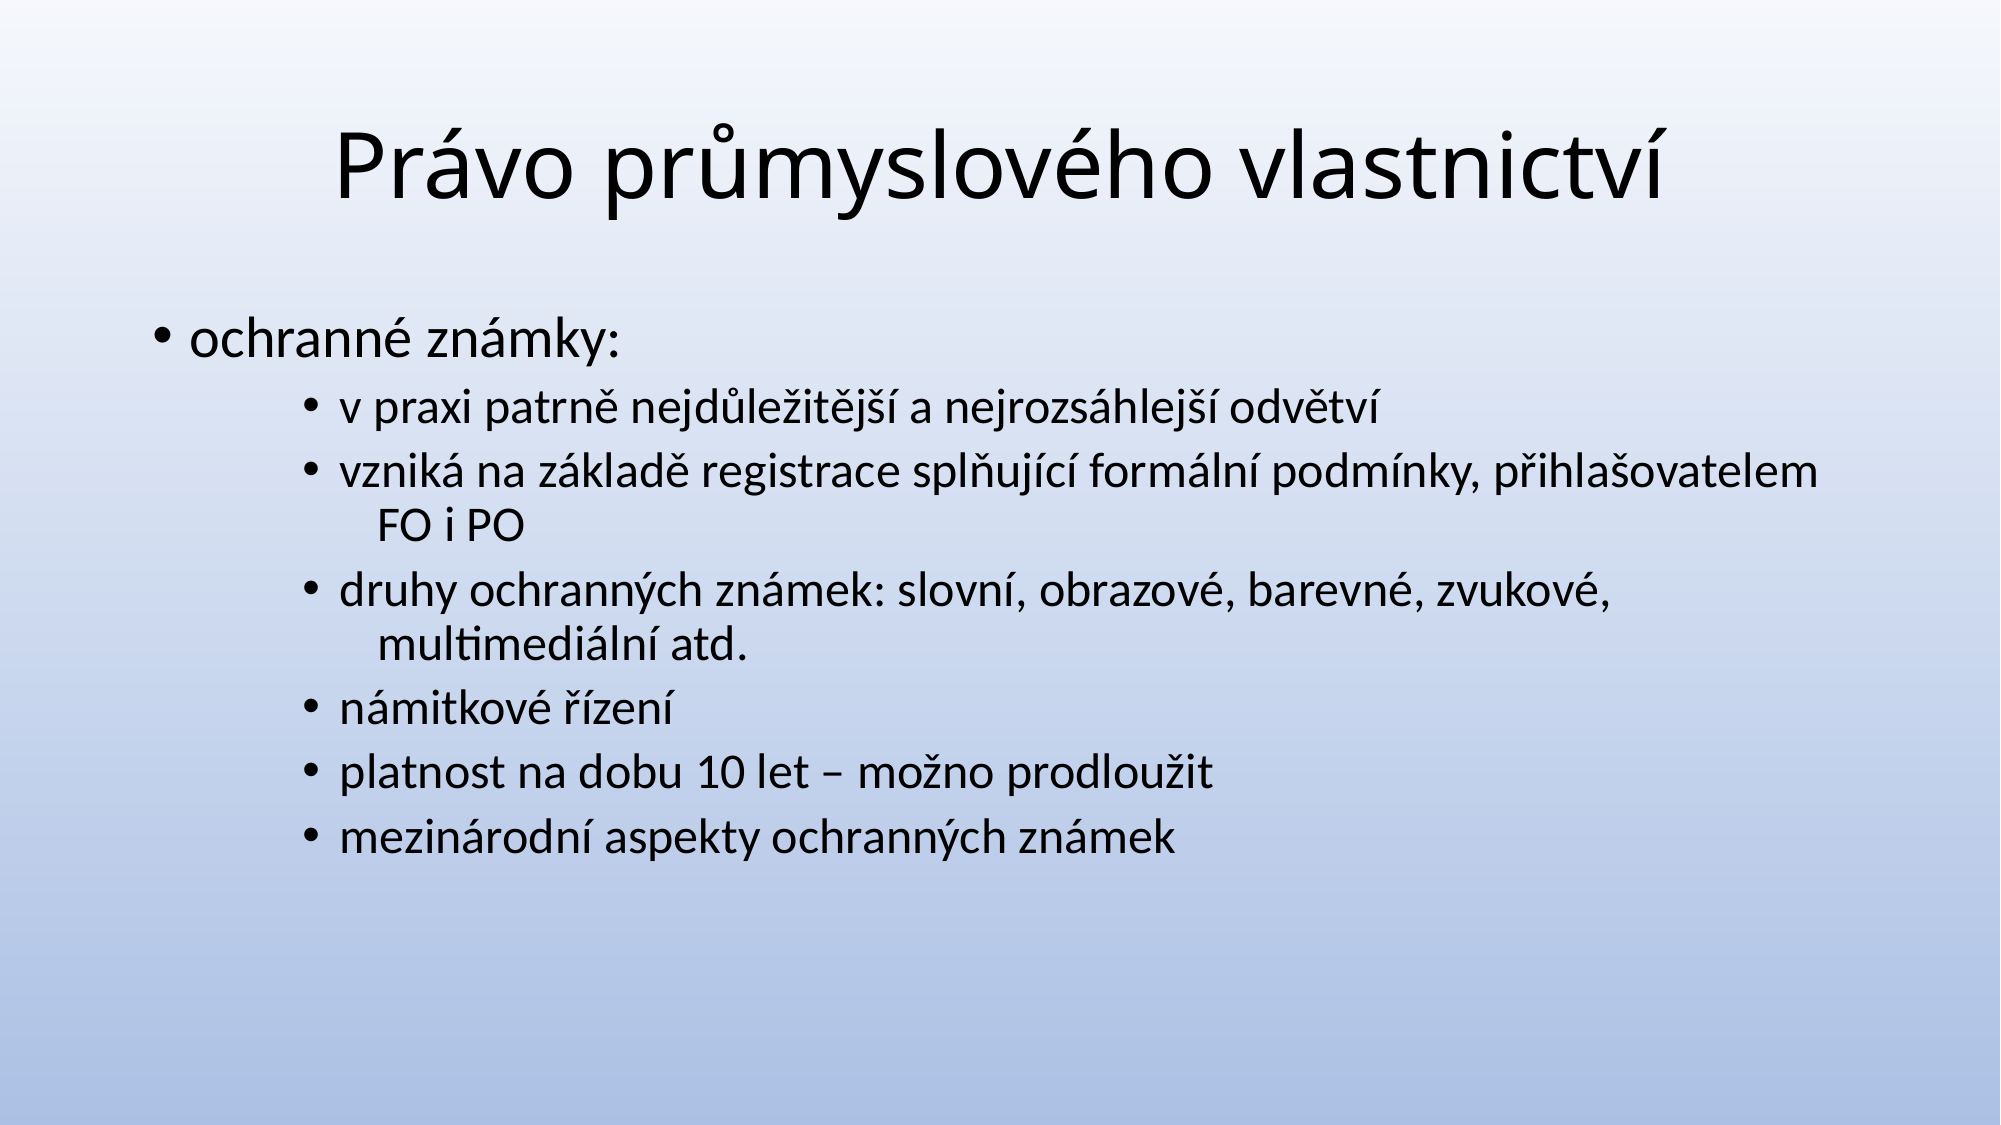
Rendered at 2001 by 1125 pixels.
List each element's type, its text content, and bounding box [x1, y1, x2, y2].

list ochranné známky: v praxi patrně nejdůležitější a nejrozsáhlejší odvětví vzniká na základě registrace splňující formální podmínky, přihlašovatelem FO i PO druhy ochranných známek: slovní, obrazové, barevné, zvukové, multimediální atd. námitkové řízení platnost na dobu 10 let – možno prodloužit mezinárodní aspekty ochranných známek [137, 299, 1863, 1014]
title Právo průmyslového vlastnictví [137, 59, 1863, 278]
